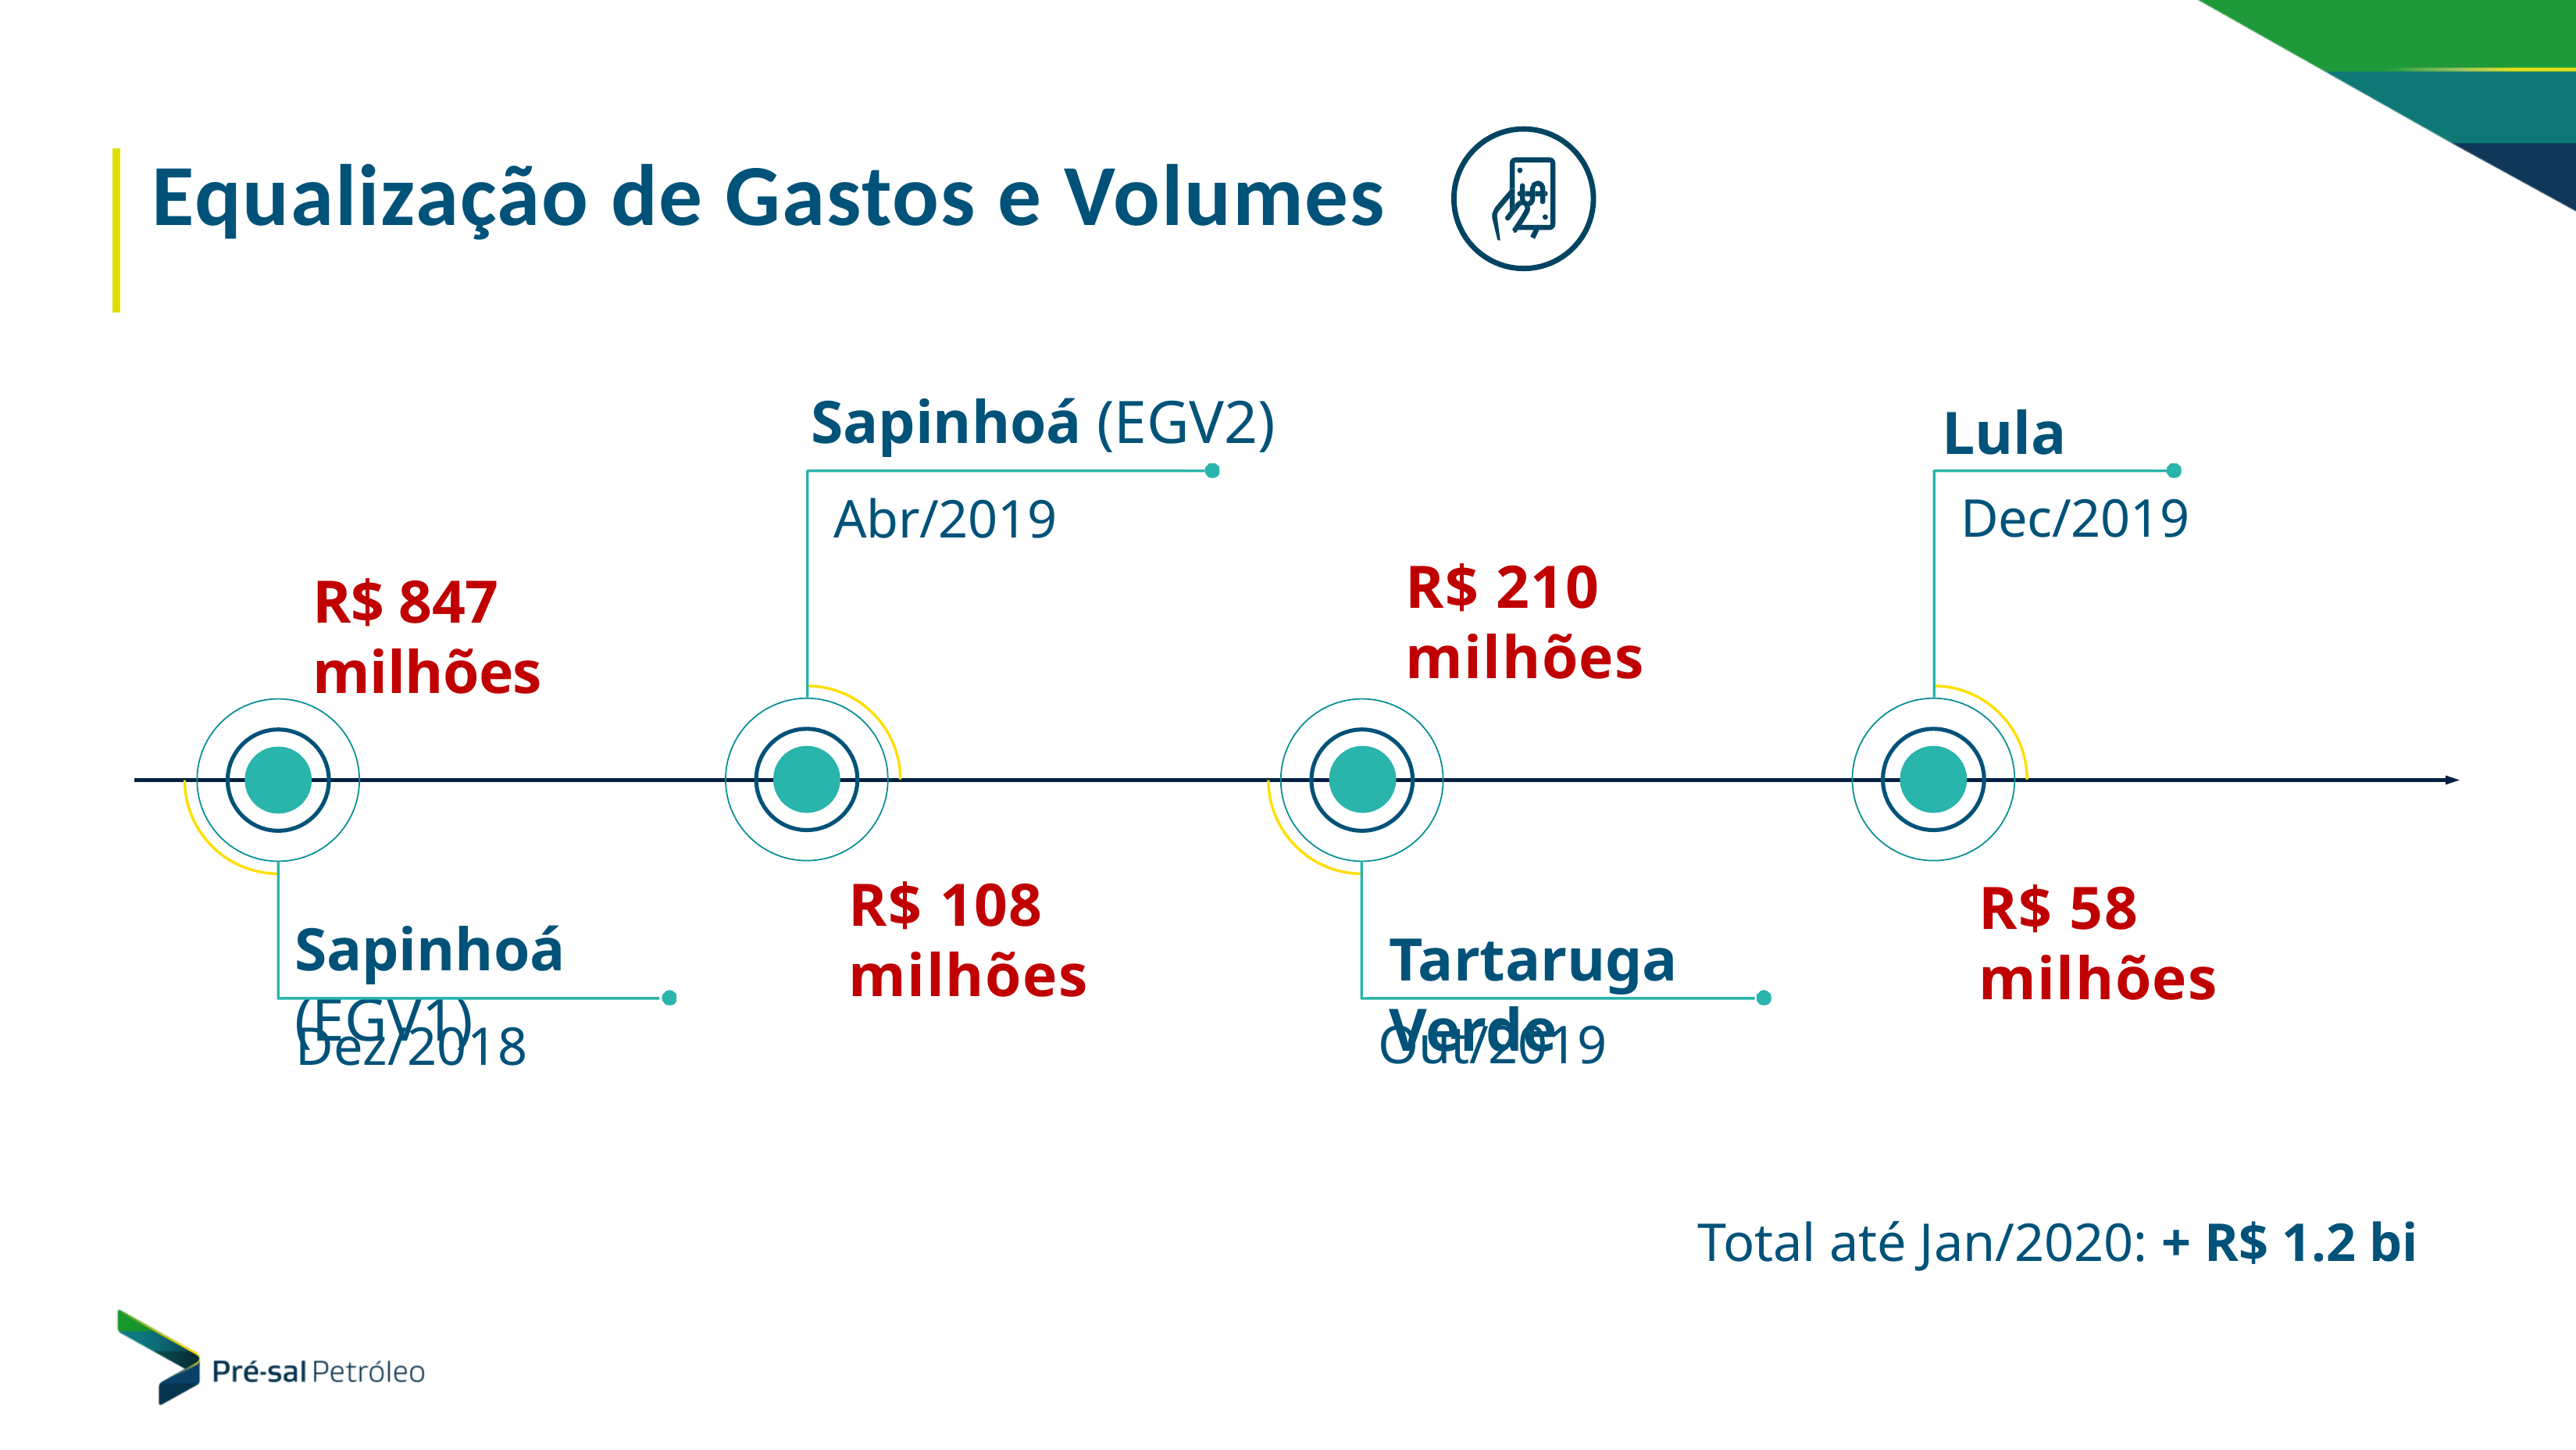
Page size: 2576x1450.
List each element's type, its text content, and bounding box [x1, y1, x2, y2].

text_box [244, 746, 312, 814]
text_box [1757, 994, 1771, 1005]
text_box [1205, 463, 1219, 478]
text_box R$ 58 milhões [1969, 869, 2289, 1013]
text_box Dez/2018 [293, 1001, 726, 1077]
text_box Abr/2019 [831, 473, 1086, 550]
text_box R$ 847 milhões [311, 562, 549, 707]
text_box [1900, 745, 1968, 813]
text_box Total até Jan/2020: + R$ 1.2 bi [1675, 1198, 2476, 1284]
text_box [1457, 132, 1590, 266]
text_box [772, 745, 840, 813]
title Equalização de Gastos e Volumes [150, 158, 1893, 330]
text_box Tartaruga Verde [1387, 920, 1784, 994]
text_box R$ 210 milhões [1396, 547, 1699, 691]
text_box [1329, 745, 1397, 813]
text_box Sapinhoá (EGV1) [293, 910, 726, 984]
text_box [2167, 463, 2182, 478]
text_box [662, 991, 676, 1005]
text_box Dec/2019 [1958, 473, 2213, 545]
text_box R$ 108 milhões [840, 865, 1116, 1009]
text_box Out/2019 [1376, 999, 1747, 1075]
text_box Sapinhoá (EGV2) [809, 383, 1297, 456]
text_box Lula [1940, 393, 2382, 467]
